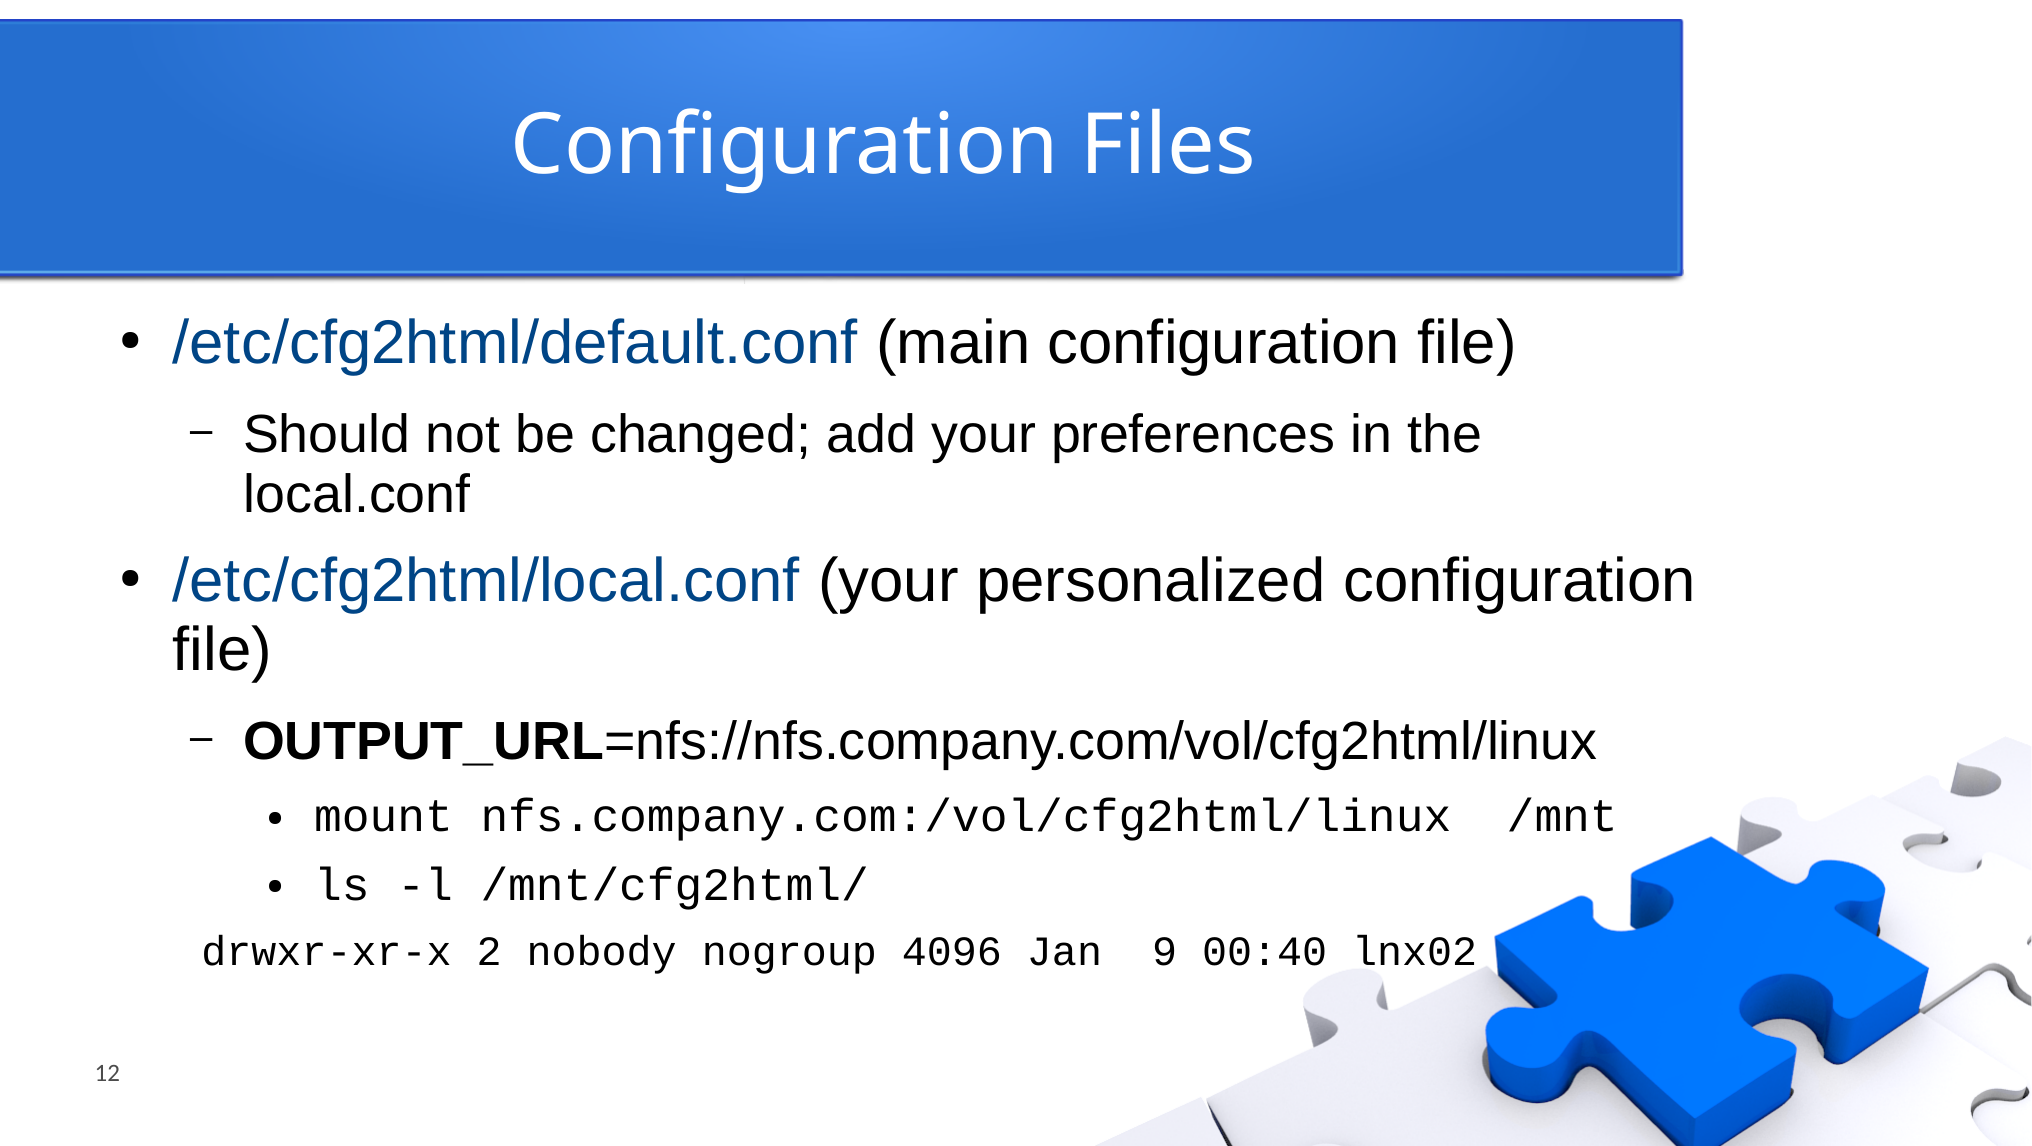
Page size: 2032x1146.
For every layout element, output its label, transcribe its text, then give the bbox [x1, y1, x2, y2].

picture [1071, 605, 2032, 1146]
list /etc/cfg2html/default.conf (main configuration file) Should not be changed; add your preferences in the local.conf /etc/cfg2html/local.conf (your personalized configuration file) OUTPUT_URL=nfs://nfs.company.com/vol/cfg2html/linux mount nfs.company.com:/vol/cfg2html/linux /mnt ls -l /mnt/cfg2html/ drwxr-xr-x 2 nobody nogroup 4096 Jan 9 00:40 lnx02 [101, 307, 1701, 1063]
picture [0, 19, 1689, 284]
title Configuration Files [101, 45, 1666, 237]
